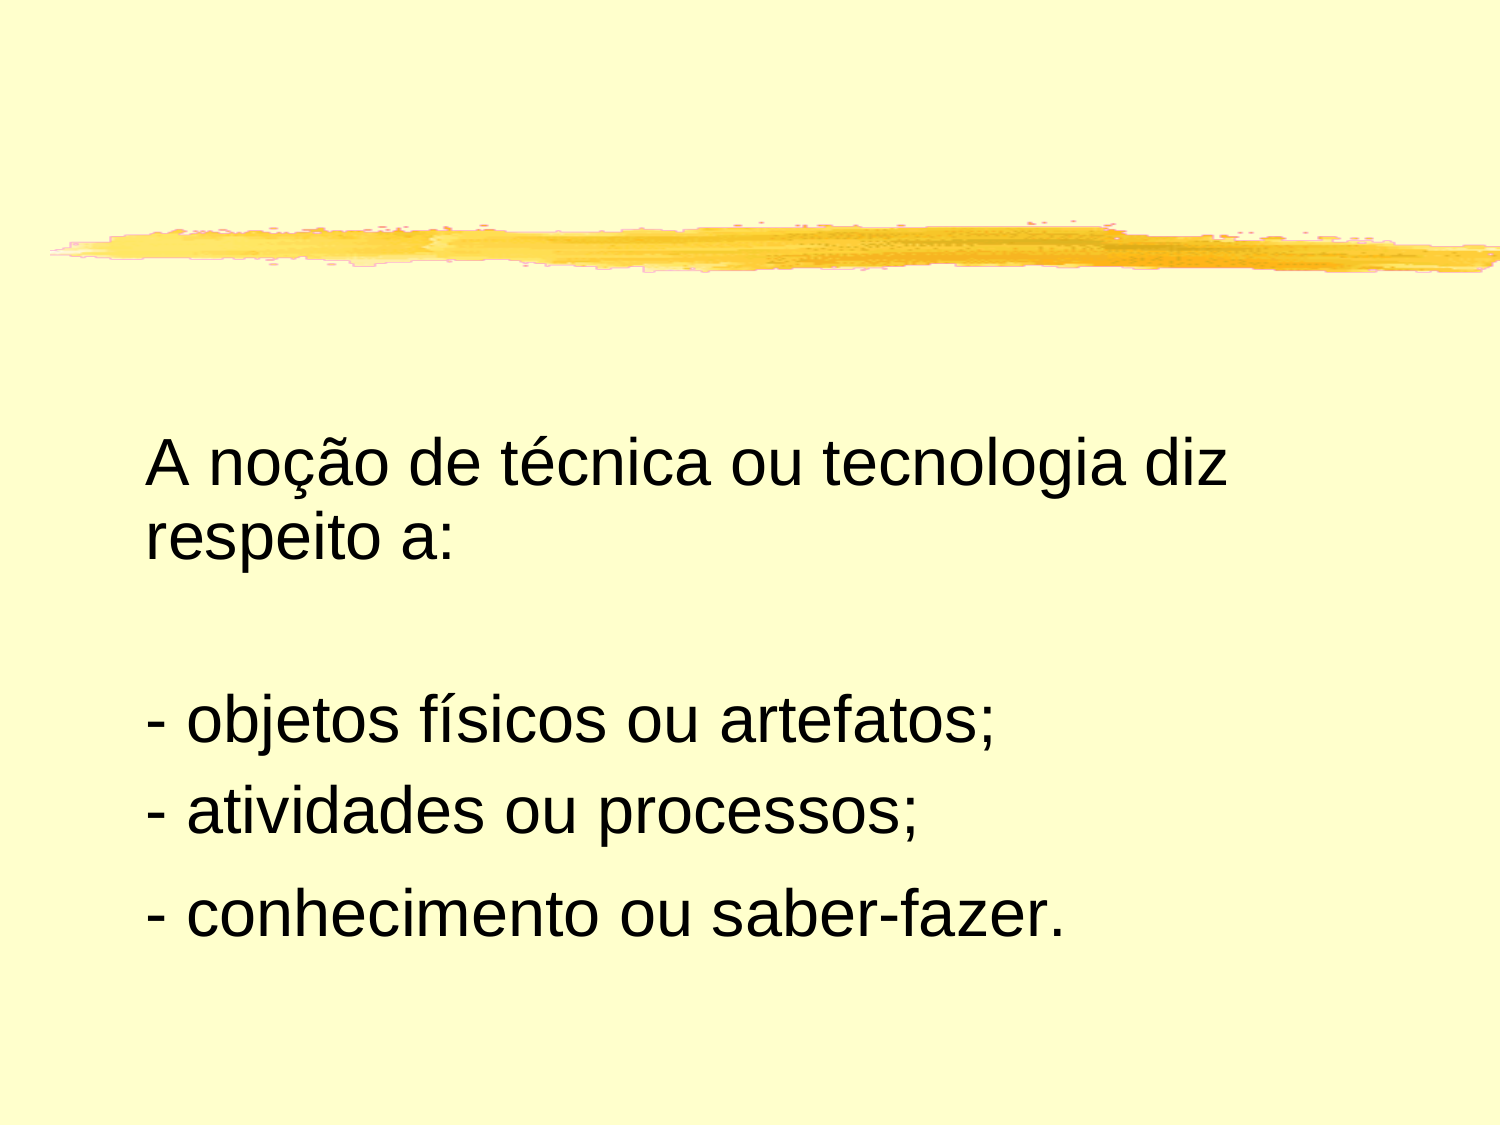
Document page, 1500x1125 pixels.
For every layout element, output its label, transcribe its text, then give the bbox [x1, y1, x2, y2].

picture [50, 215, 1500, 284]
list A noção de técnica ou tecnologia diz respeito a: - objetos físicos ou artefatos; - atividades ou processos; - conhecimento ou saber-fazer. [74, 309, 1417, 994]
